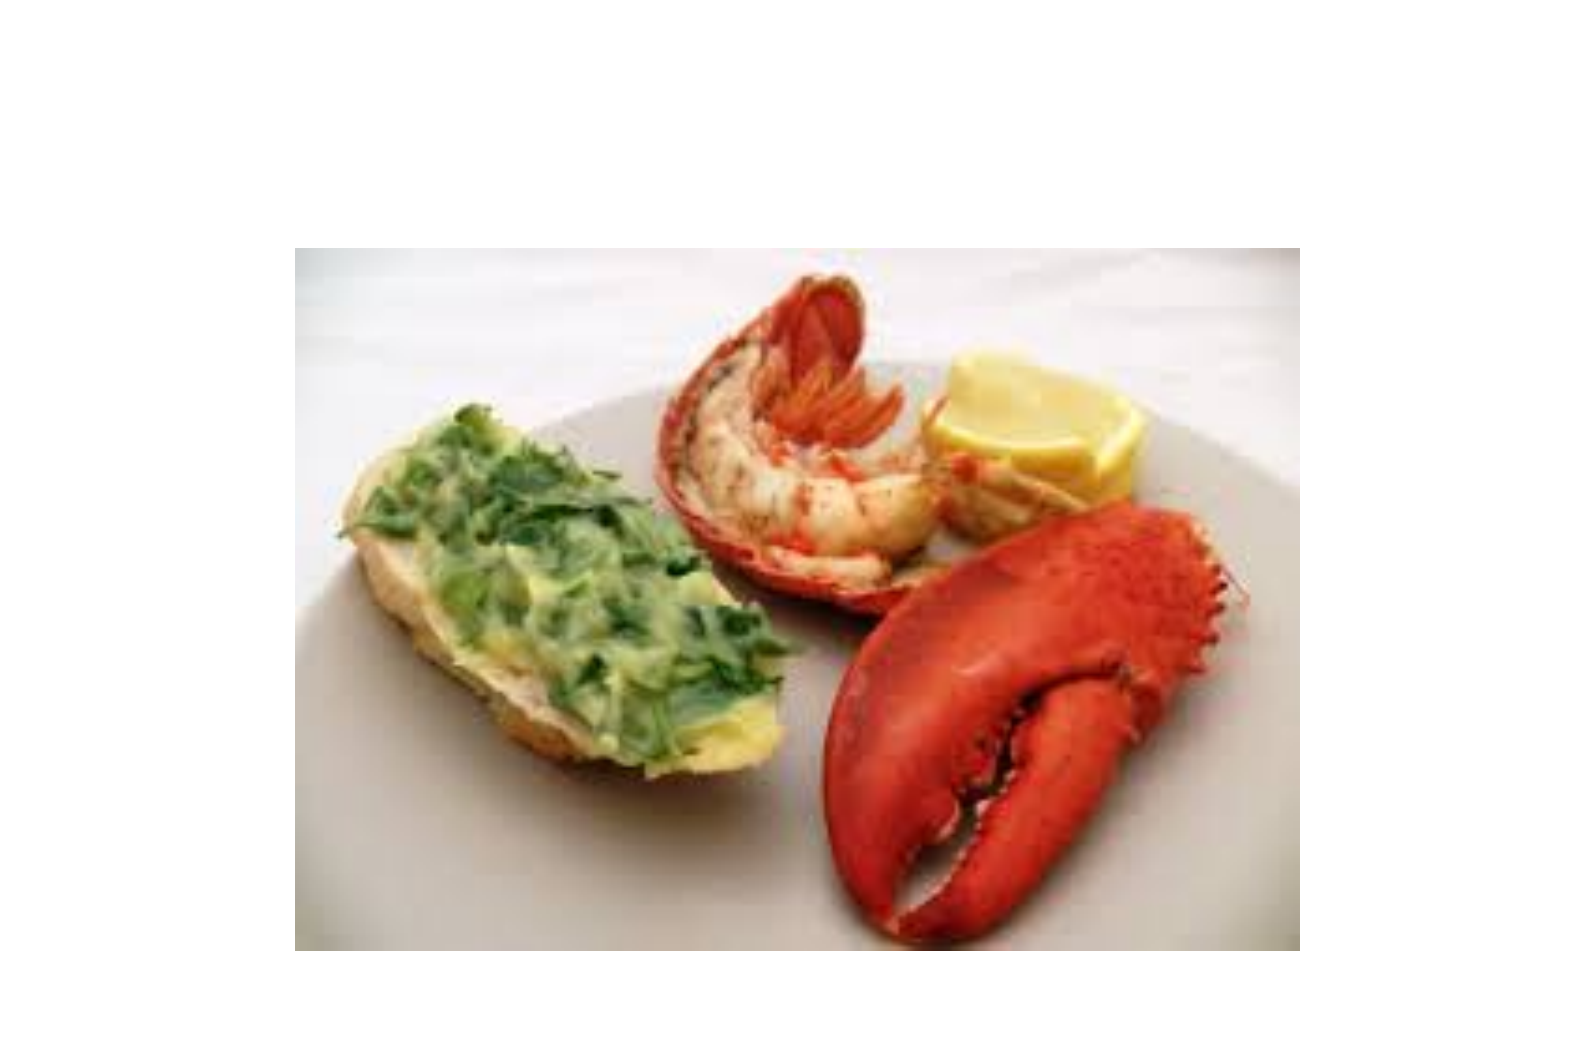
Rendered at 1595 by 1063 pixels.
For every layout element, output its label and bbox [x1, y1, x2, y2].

picture [295, 248, 1300, 951]
